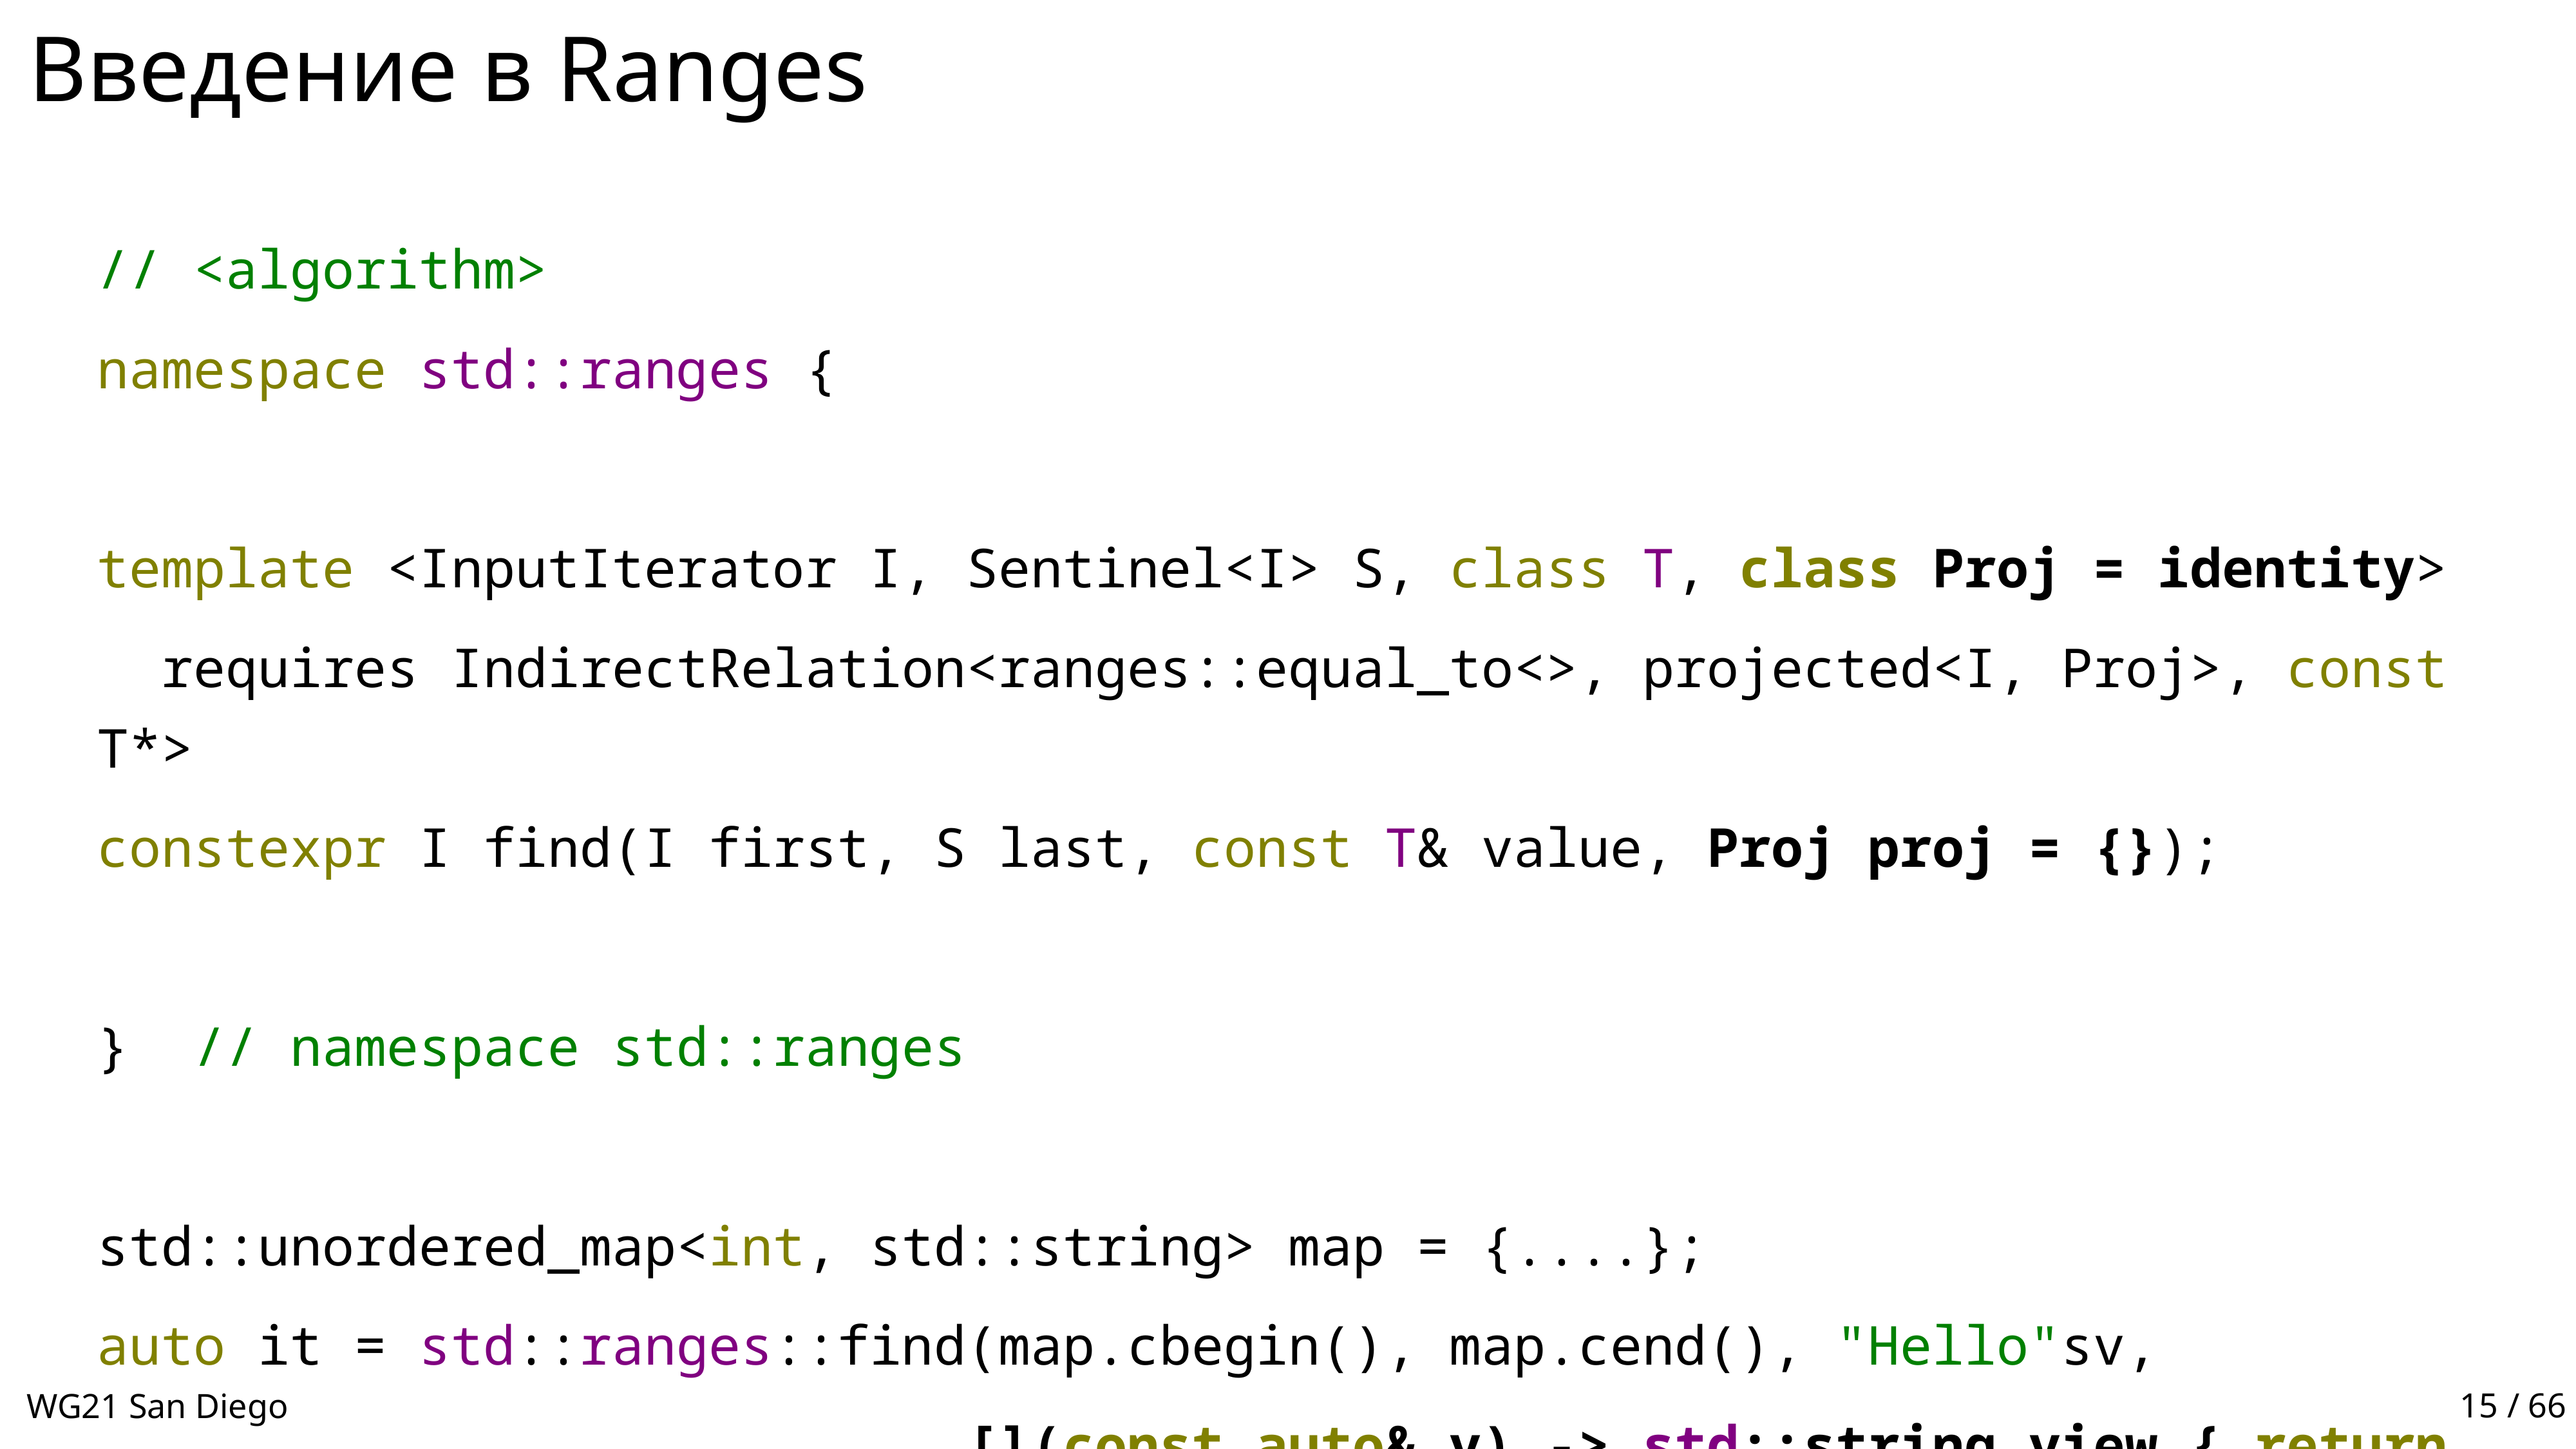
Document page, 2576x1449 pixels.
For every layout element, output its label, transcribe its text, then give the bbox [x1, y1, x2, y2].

list <number> / 66 [1479, 1376, 2576, 1431]
list // <algorithm> namespace std::ranges { template <InputIterator I, Sentinel<I> S, class T, class Proj = identity> requires IndirectRelation<ranges::equal_to<>, projected<I, Proj>, const T*> constexpr I find(I first, S last, const T& value, Proj proj = {}); } // namespace std::ranges std::unordered_map<int, std::string> map = {....}; auto it = std::ranges::find(map.cbegin(), map.cend(), "Hello"sv, [](const auto& v) -> std::string_view { return v.second; }); [87, 214, 2551, 1382]
title Введение в Ranges [19, 19, 2551, 155]
list WG21 San Diego [17, 1376, 1114, 1431]
